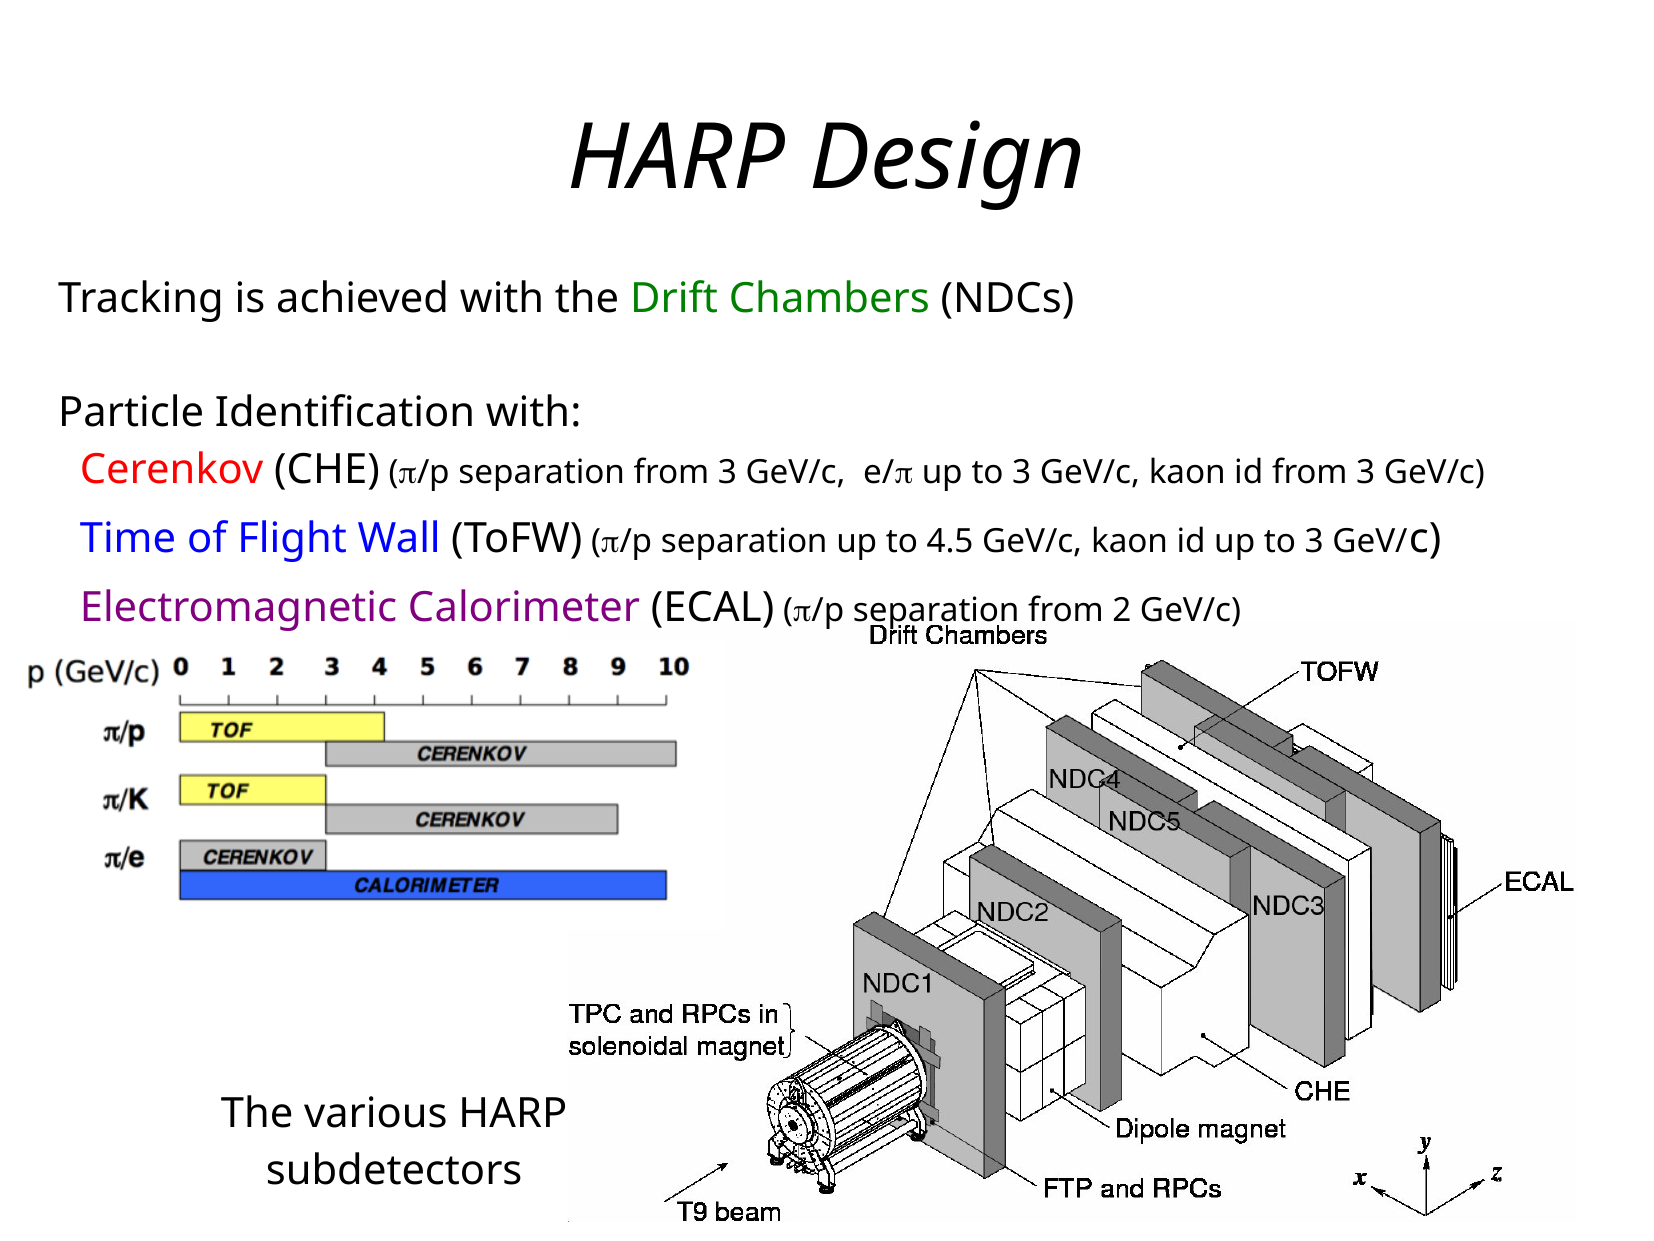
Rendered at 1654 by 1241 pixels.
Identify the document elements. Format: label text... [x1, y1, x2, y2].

text_box Tracking is achieved with the Drift Chambers (NDCs) Particle Identification with: Cerenkov (CHE) (p/p separation from 3 GeV/c, e/p up to 3 GeV/c, kaon id from 3 GeV/c) Time of Flight Wall (ToFW) (p/p separation up to 4.5 GeV/c, kaon id up to 3 GeV/c) Electromagnetic Calorimeter (ECAL) (p/p separation from 2 GeV/c) [43, 260, 1516, 600]
text_box The various HARP subdetectors [155, 1075, 634, 1191]
title HARP Design [82, 56, 1571, 250]
picture [21, 621, 1577, 1222]
